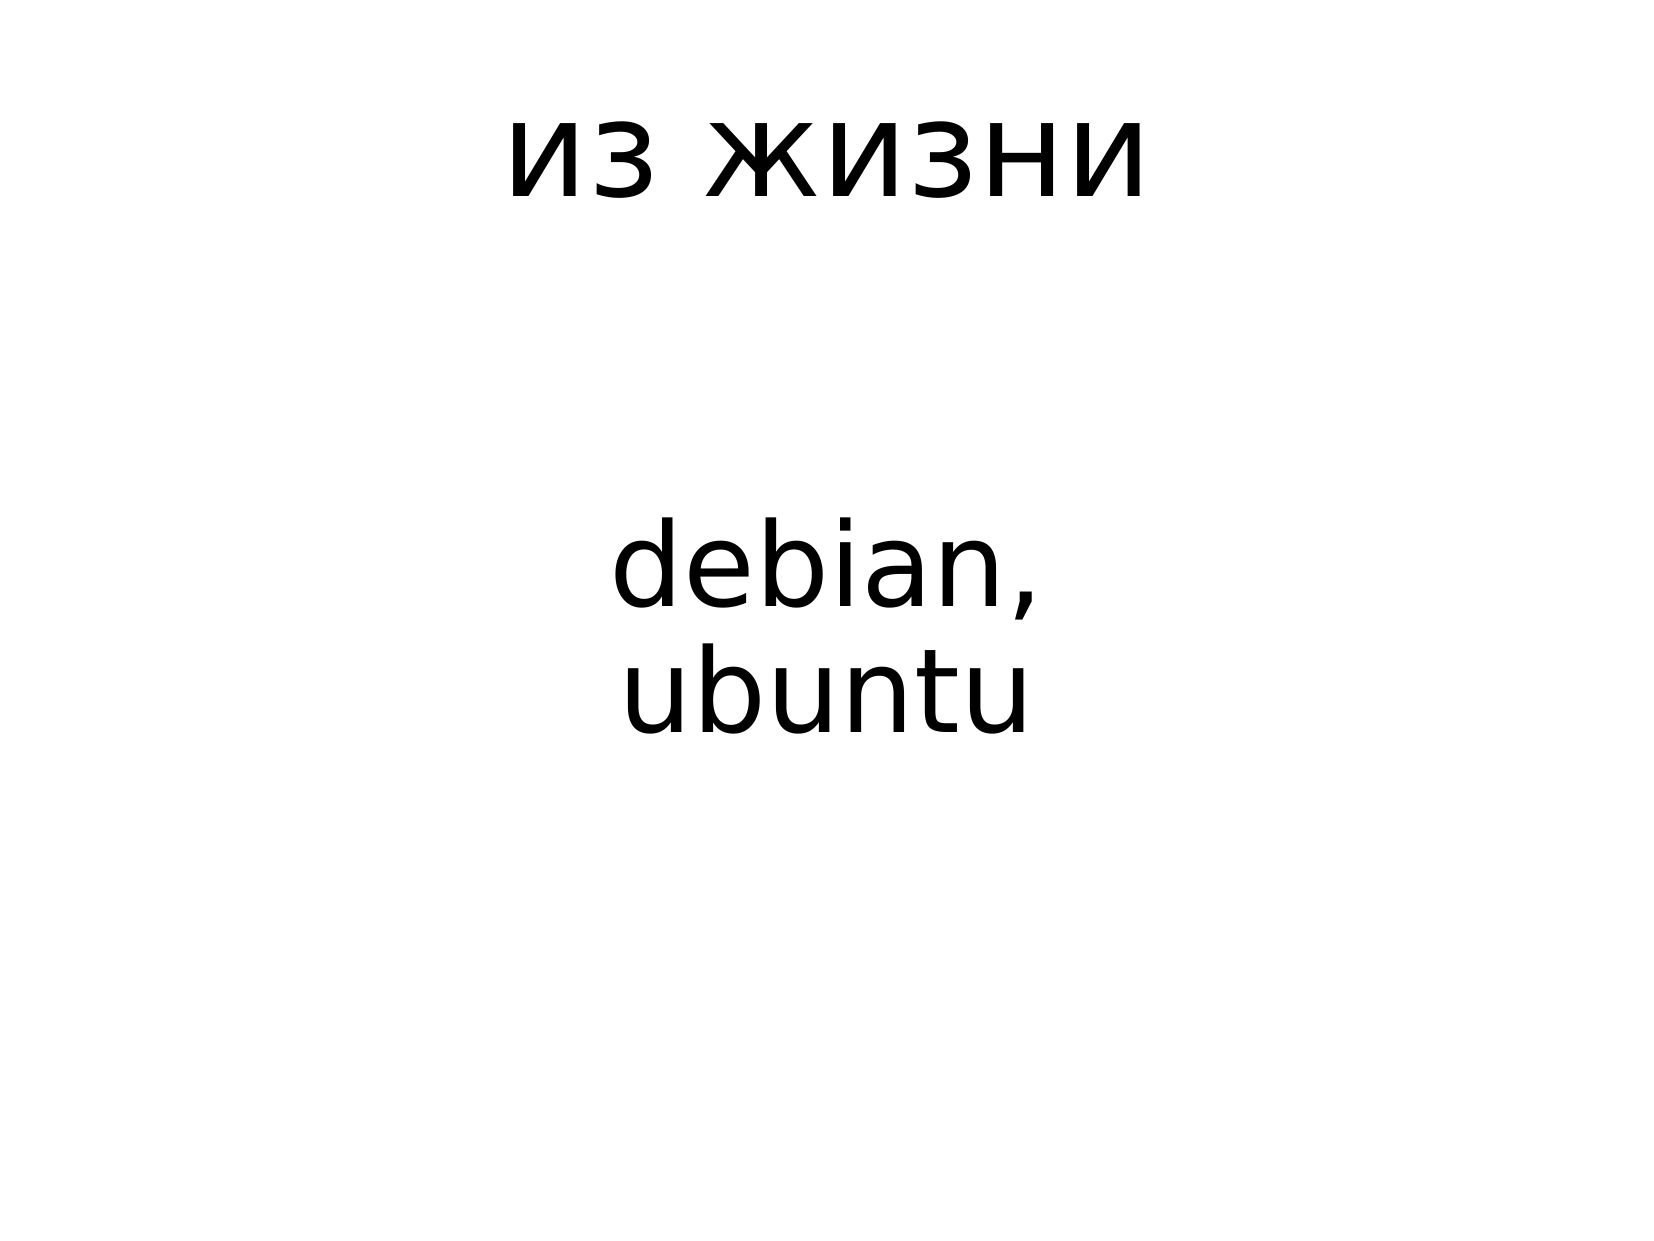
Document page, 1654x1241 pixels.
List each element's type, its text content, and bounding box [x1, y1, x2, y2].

subtitle debian, ubuntu [82, 290, 1571, 1109]
title из жизни [82, 49, 1571, 257]
